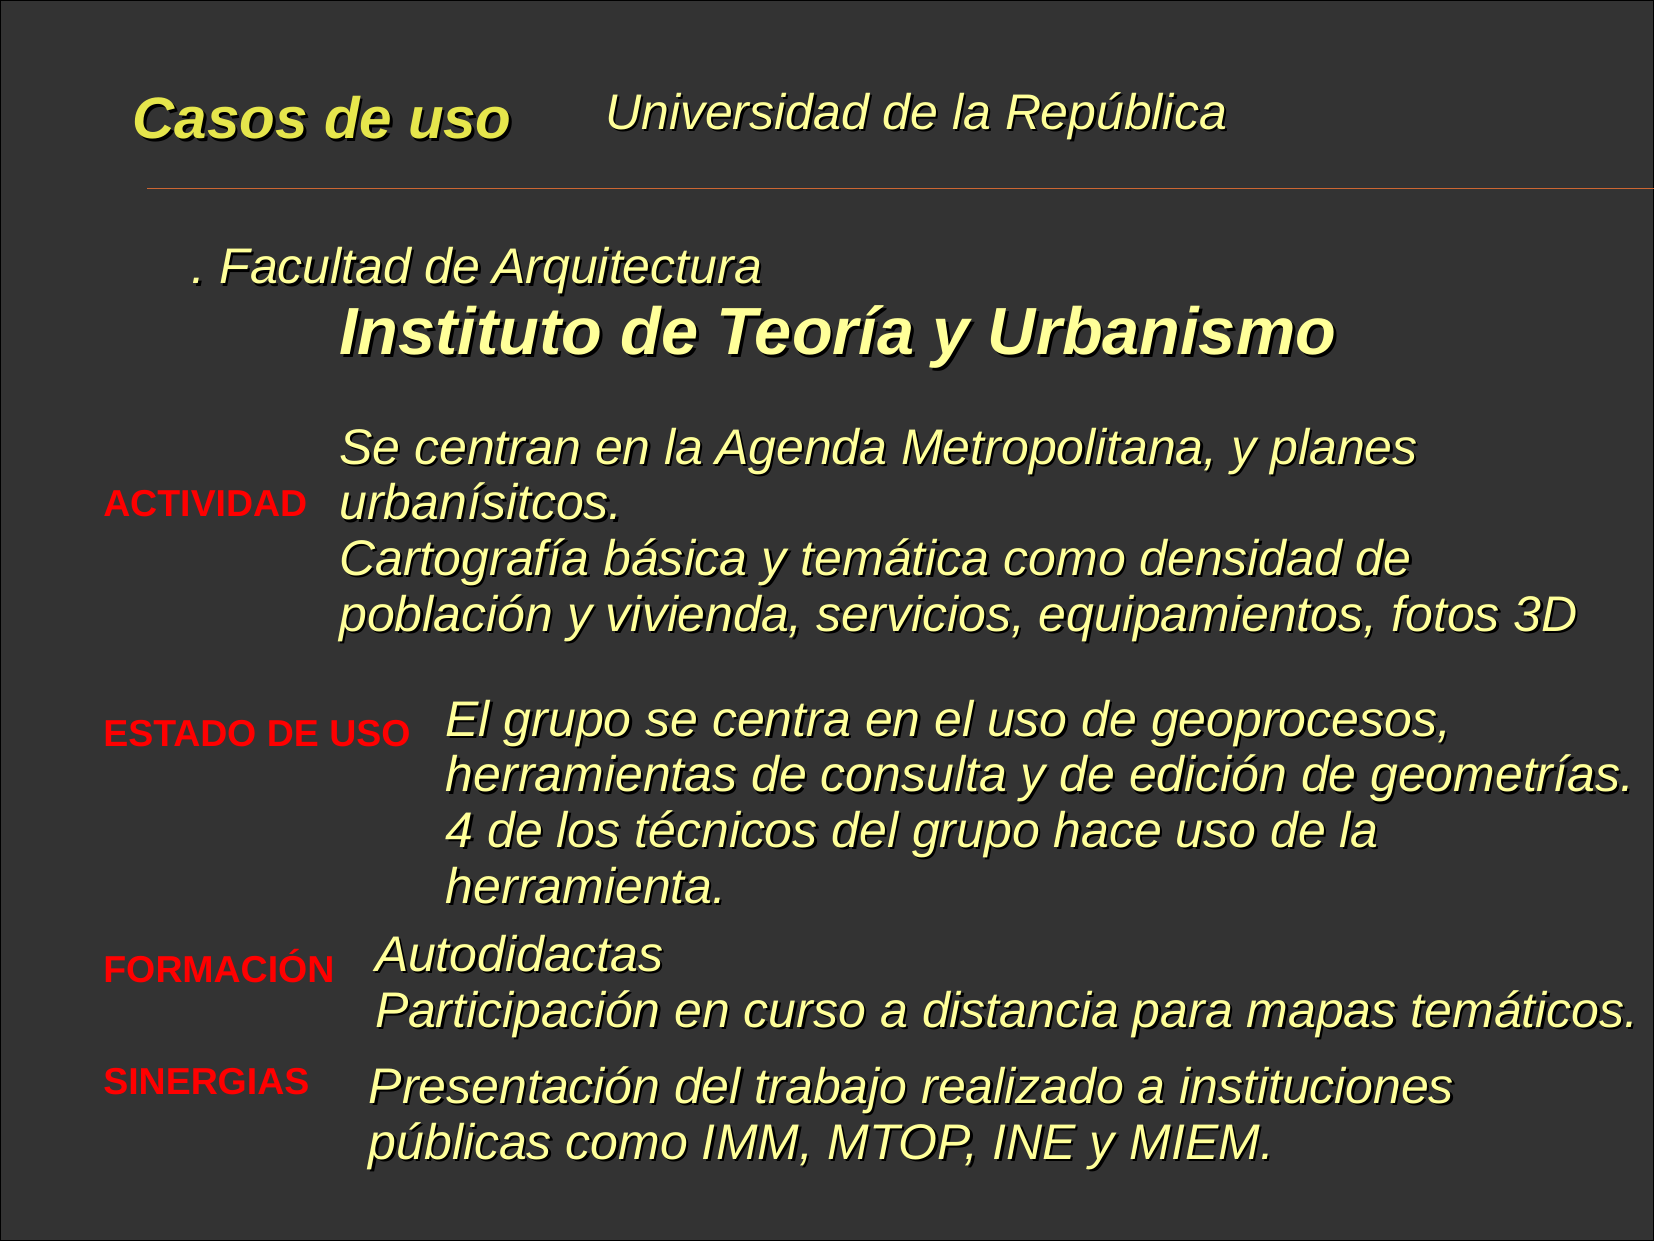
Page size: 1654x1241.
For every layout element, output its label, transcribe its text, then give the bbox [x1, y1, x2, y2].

text_box . Facultad de Arquitectura Instituto de Teoría y Urbanismo [177, 231, 1565, 377]
text_box ACTIVIDAD [88, 474, 324, 532]
text_box FORMACIÓN [88, 941, 360, 999]
text_box Casos de uso [118, 78, 1536, 169]
text_box Se centran en la Agenda Metropolitana, y planes urbanísitcos. Cartografía básica y temática como densidad de población y vivienda, servicios, equipamientos, fotos 3D [324, 411, 1654, 650]
text_box El grupo se centra en el uso de geoprocesos, herramientas de consulta y de edición de geometrías. 4 de los técnicos del grupo hace uso de la herramienta. [431, 683, 1654, 918]
text_box SINERGIAS [88, 1053, 354, 1111]
text_box Presentación del trabajo realizado a instituciones públicas como IMM, MTOP, INE y MIEM. [354, 1050, 1654, 1178]
text_box [0, 0, 1654, 1241]
text_box Autodidactas Participación en curso a distancia para mapas temáticos. [360, 918, 1654, 1046]
text_box ESTADO DE USO [88, 705, 431, 762]
text_box Universidad de la República [590, 77, 1300, 148]
